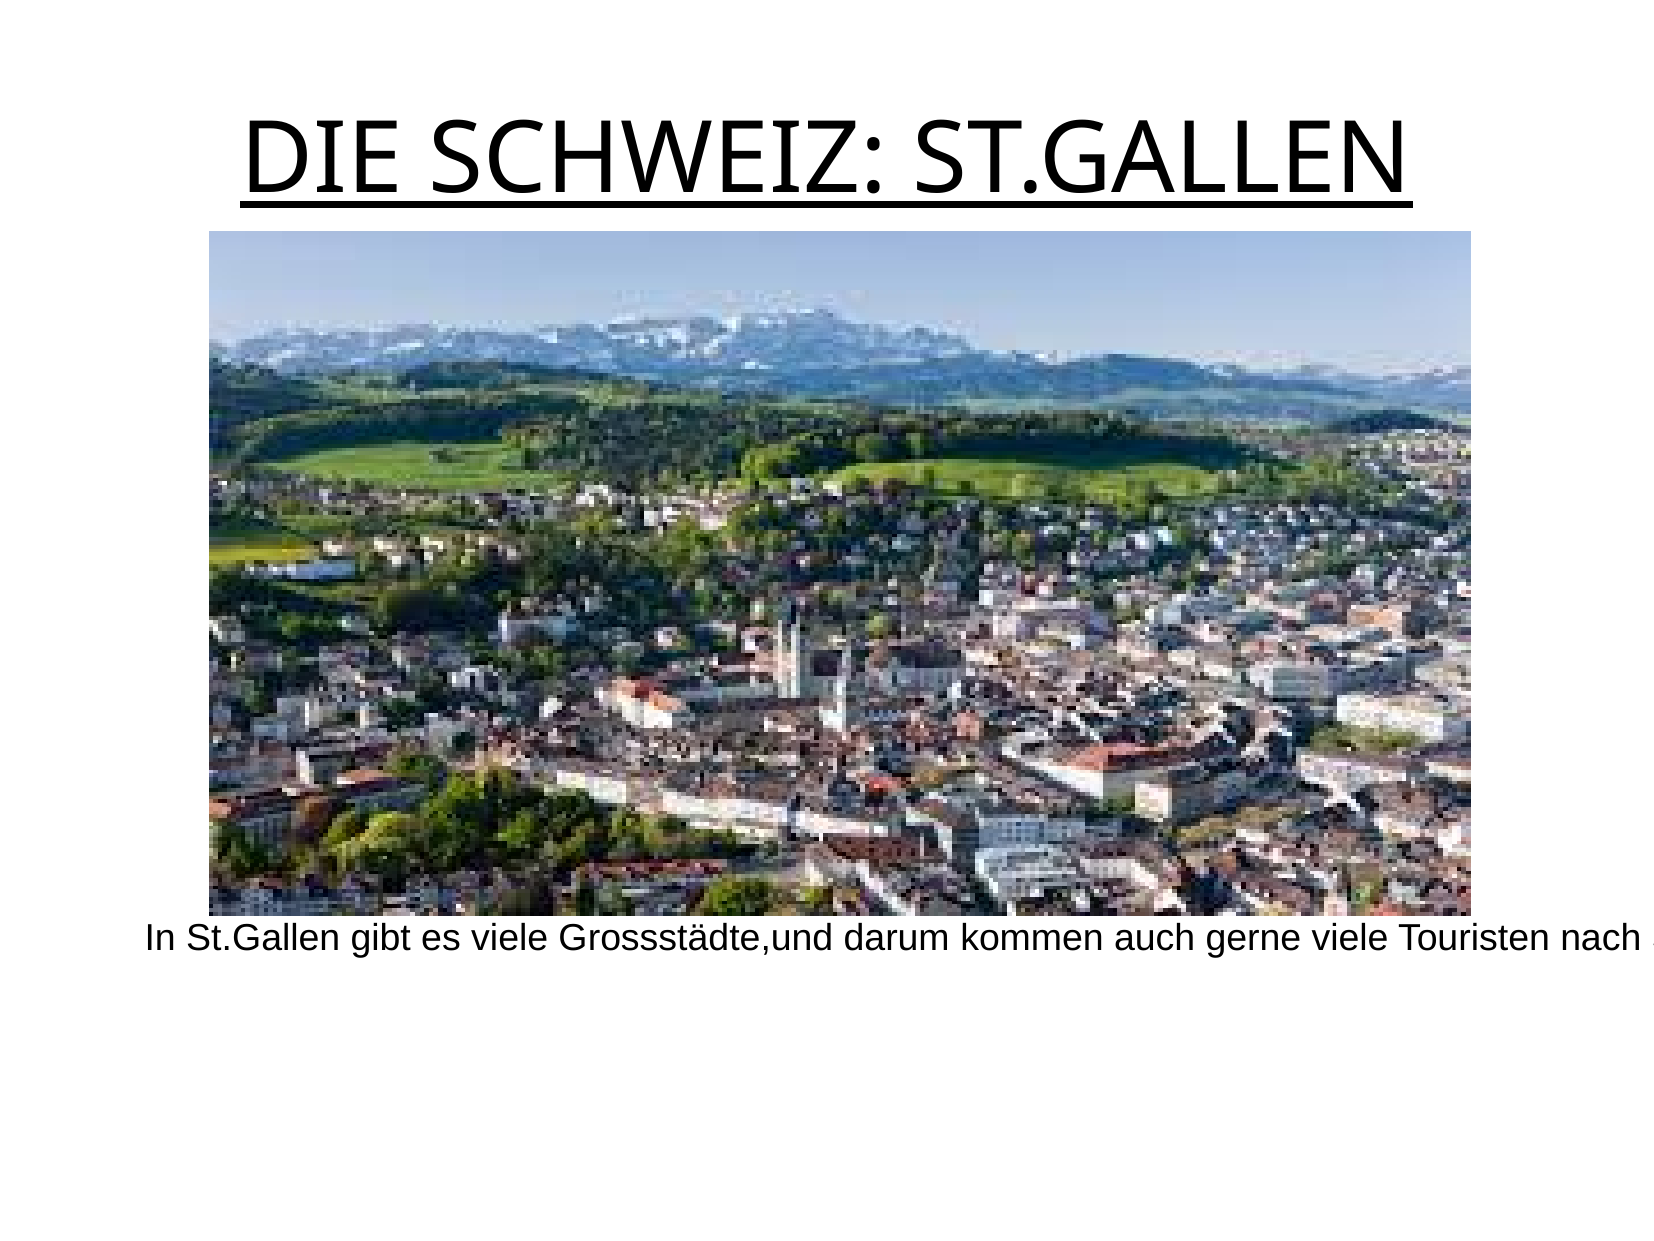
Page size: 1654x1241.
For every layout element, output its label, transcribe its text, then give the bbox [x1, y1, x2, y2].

picture [209, 231, 1471, 909]
title DIE SCHWEIZ: ST.GALLEN [82, 49, 1571, 257]
text_box In St.Gallen gibt es viele Grossstädte,und darum kommen auch gerne viele Touristen nach St.Gallen. [129, 909, 1654, 968]
